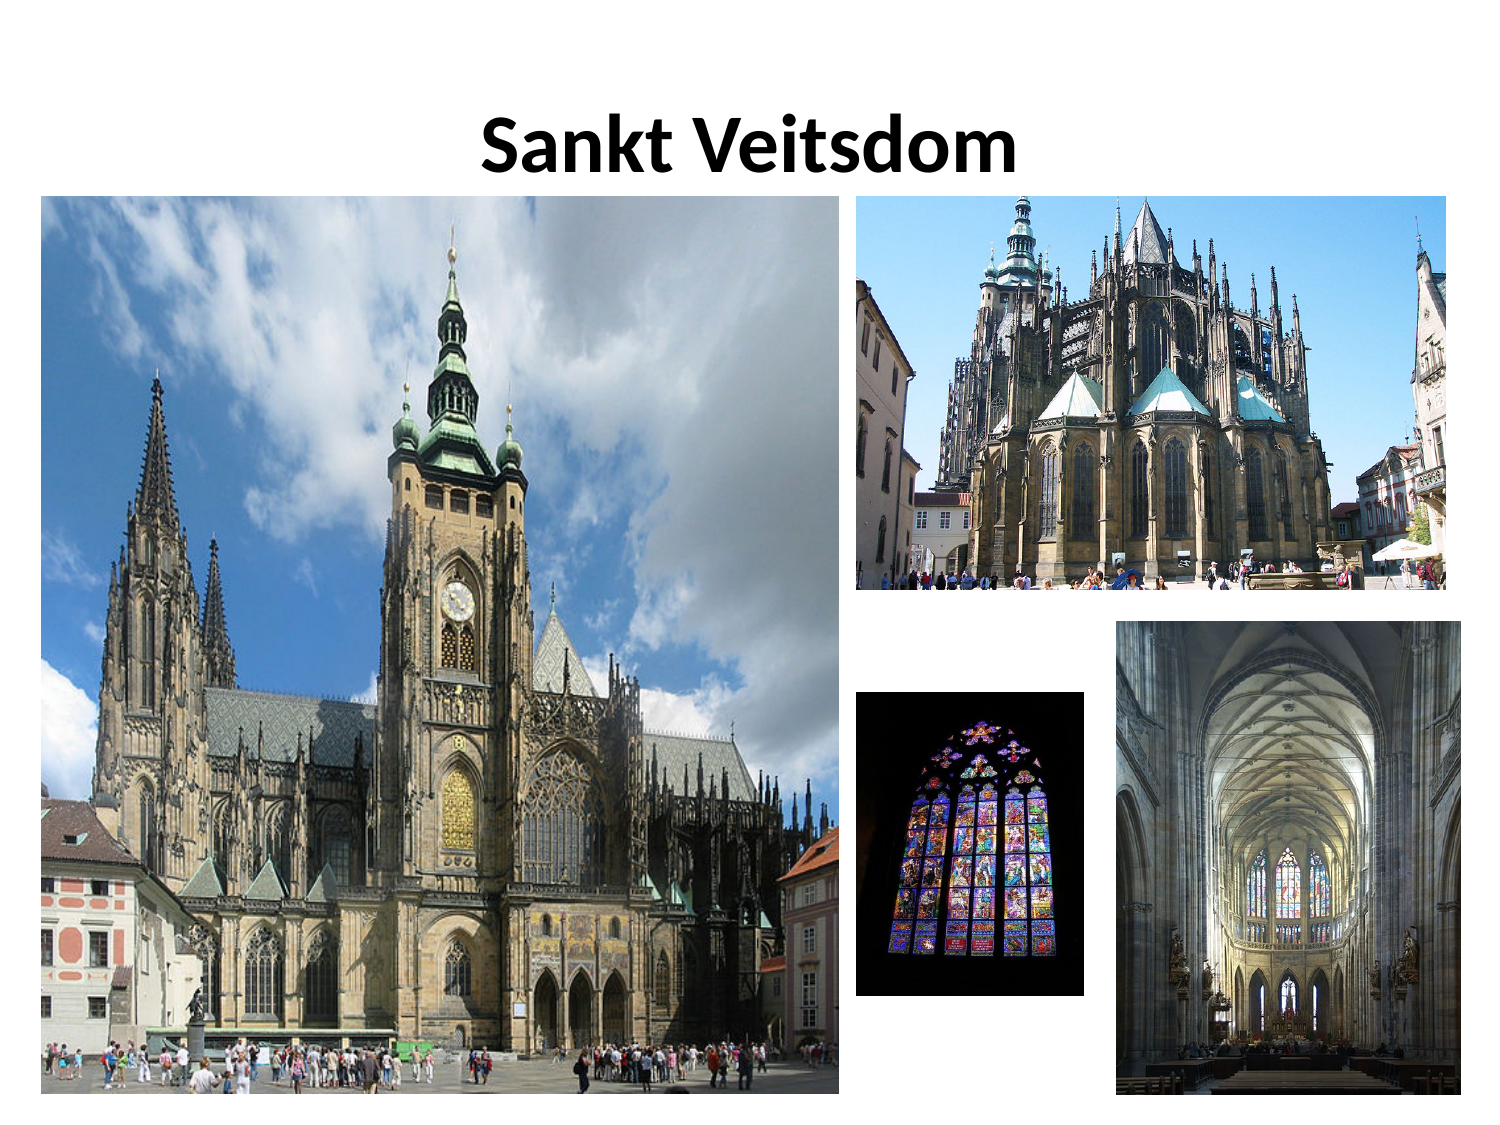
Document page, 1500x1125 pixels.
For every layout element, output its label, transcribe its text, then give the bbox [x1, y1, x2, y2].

title Sankt Veitsdom [75, 45, 1426, 233]
picture [1116, 621, 1461, 1095]
picture [41, 196, 839, 1094]
picture [856, 692, 1084, 996]
picture [856, 196, 1446, 590]
